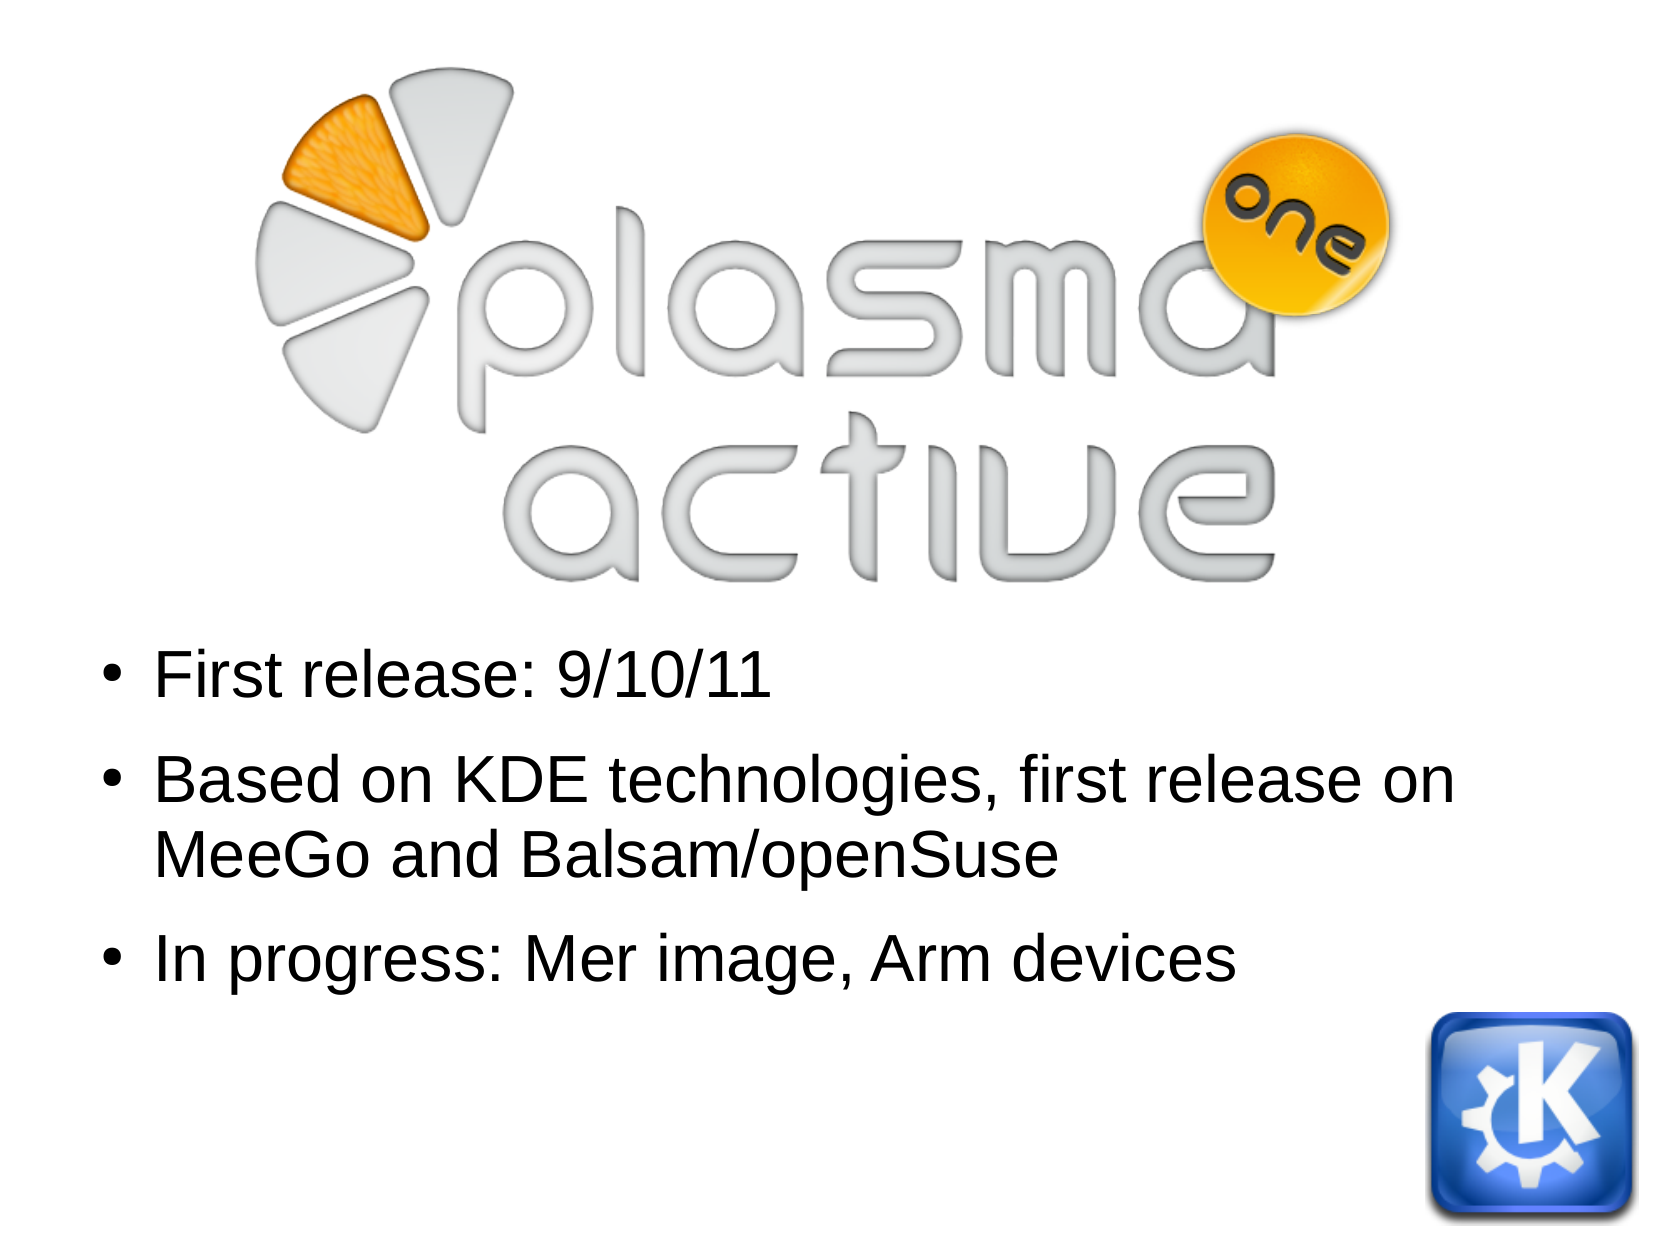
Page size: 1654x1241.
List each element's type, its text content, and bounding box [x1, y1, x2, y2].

picture [1425, 1012, 1639, 1226]
list First release: 9/10/11 Based on KDE technologies, first release on MeeGo and Balsam/openSuse In progress: Mer image, Arm devices [82, 637, 1571, 1109]
picture [225, 37, 1403, 661]
